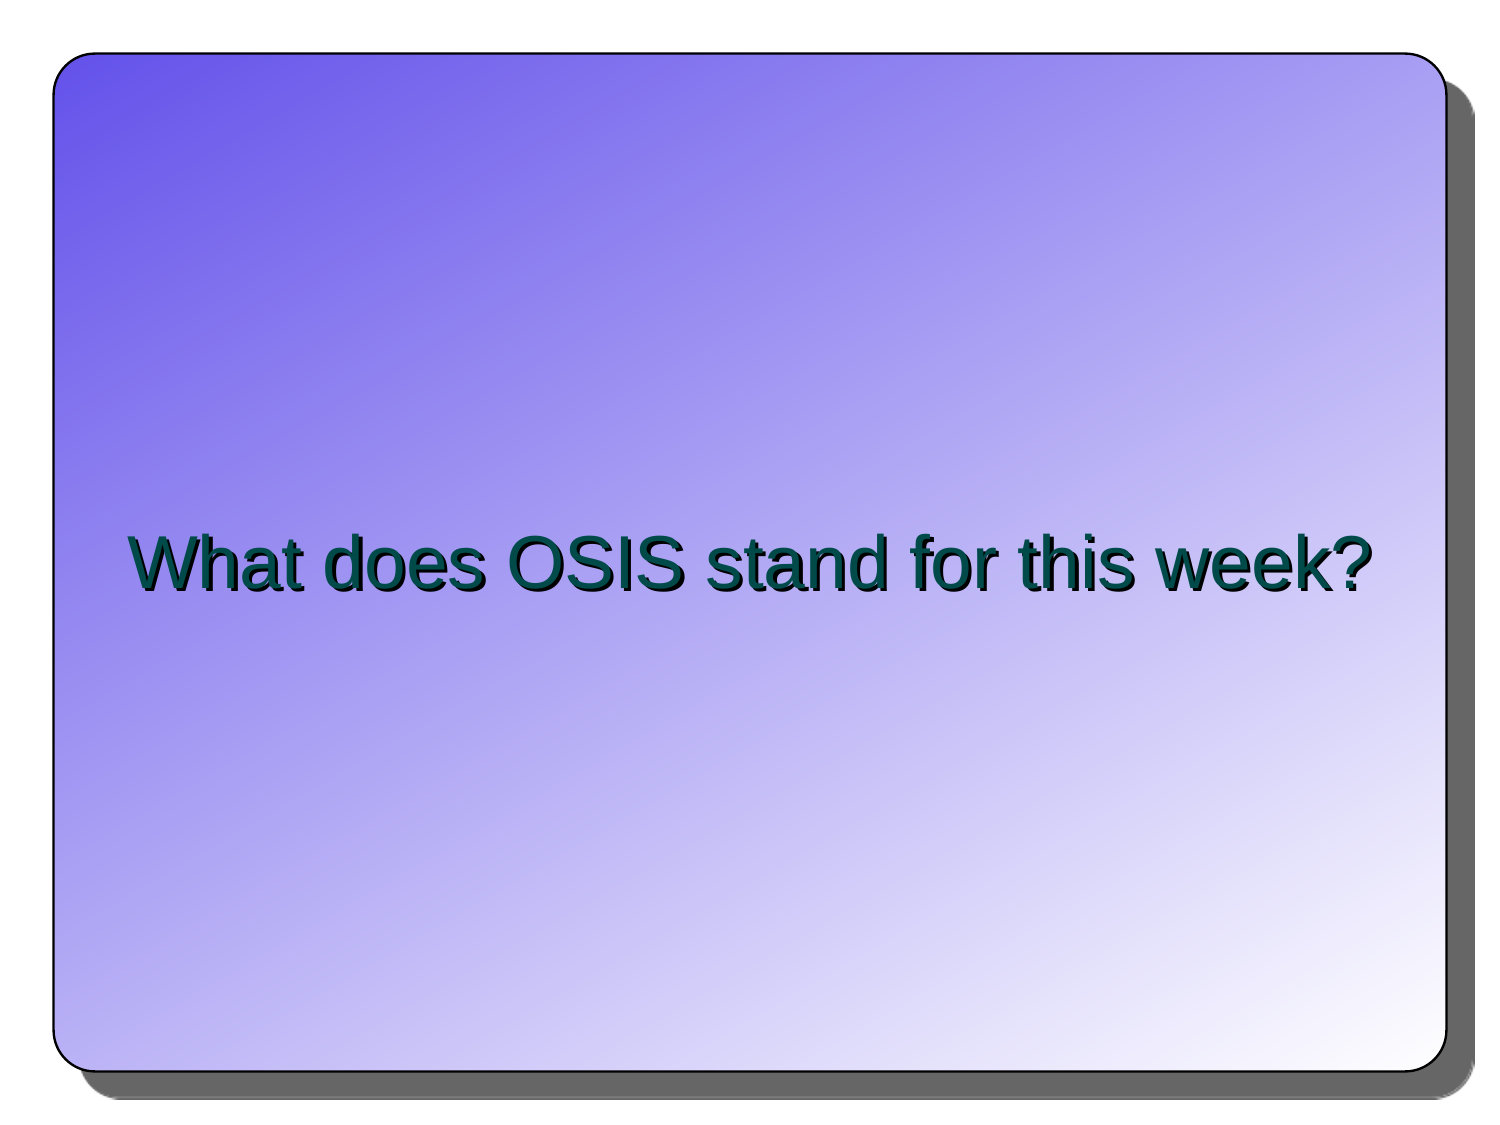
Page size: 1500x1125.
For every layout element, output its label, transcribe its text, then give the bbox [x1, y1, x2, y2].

title What does OSIS stand for this week? [109, 468, 1391, 657]
